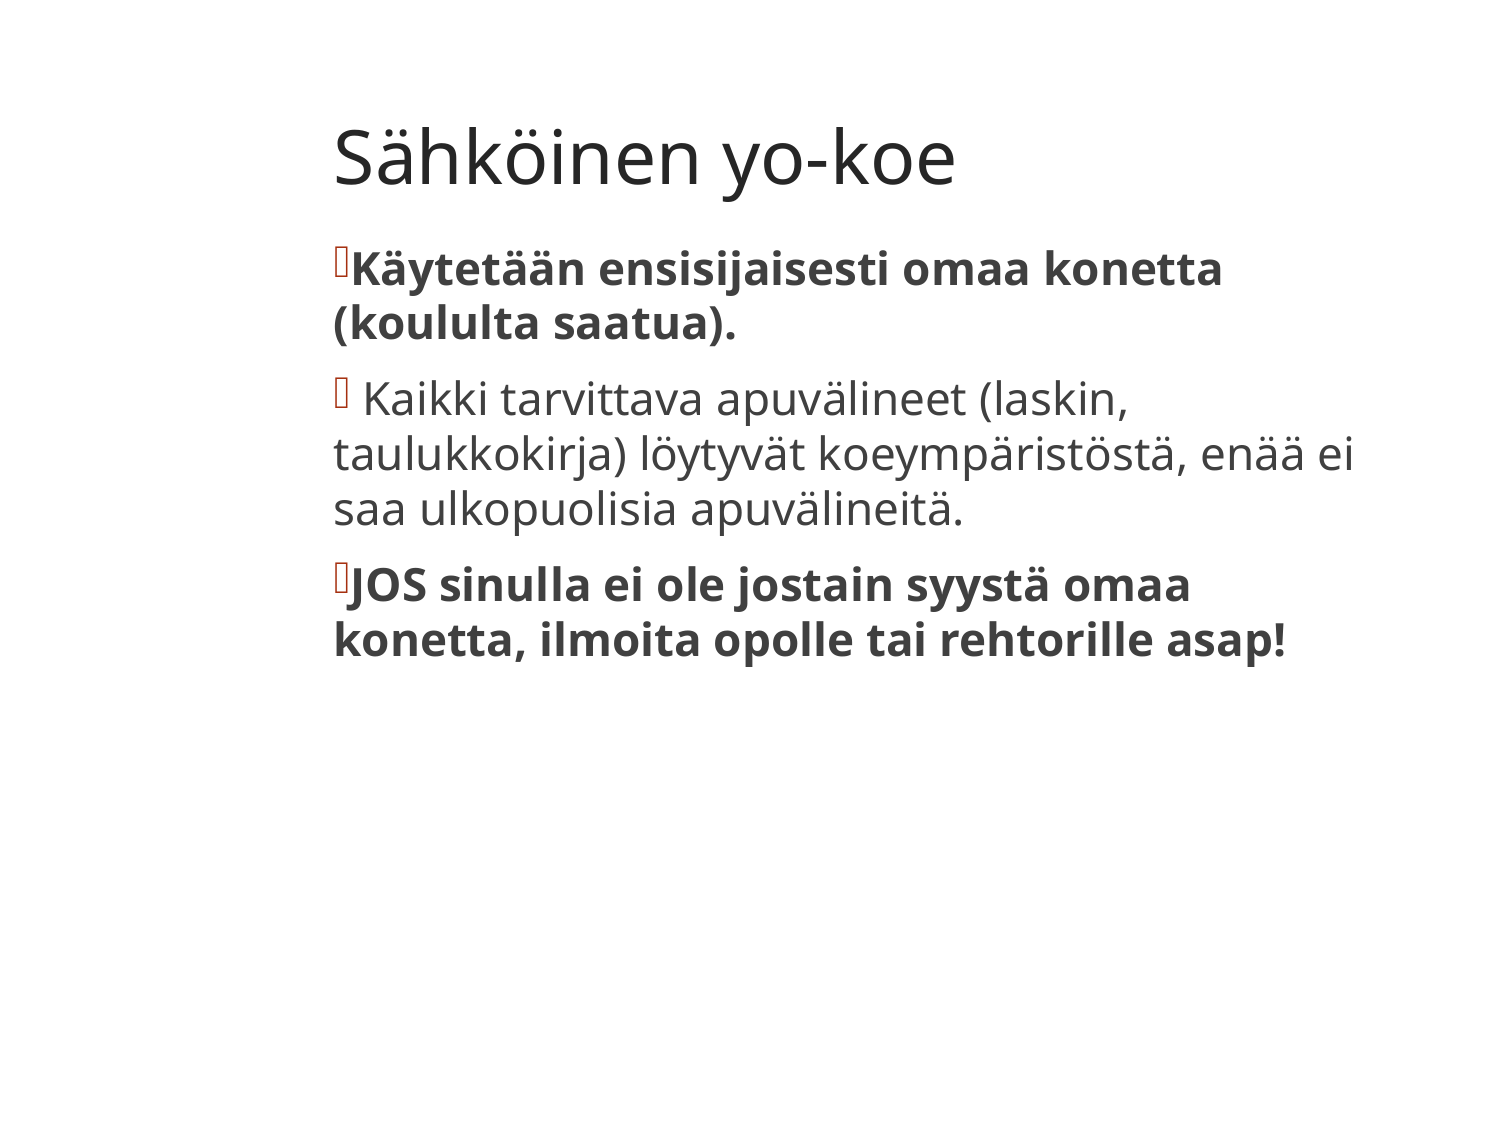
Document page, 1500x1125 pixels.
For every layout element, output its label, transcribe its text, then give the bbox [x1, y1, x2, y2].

list Käytetään ensisijaisesti omaa konetta (koululta saatua). Kaikki tarvittava apuvälineet (laskin, taulukkokirja) löytyvät koeympäristöstä, enää ei saa ulkopuolisia apuvälineitä. JOS sinulla ei ole jostain syystä omaa konetta, ilmoita opolle tai rehtorille asap! [318, 231, 1400, 1071]
title Sähköinen yo-koe [318, 102, 1400, 231]
